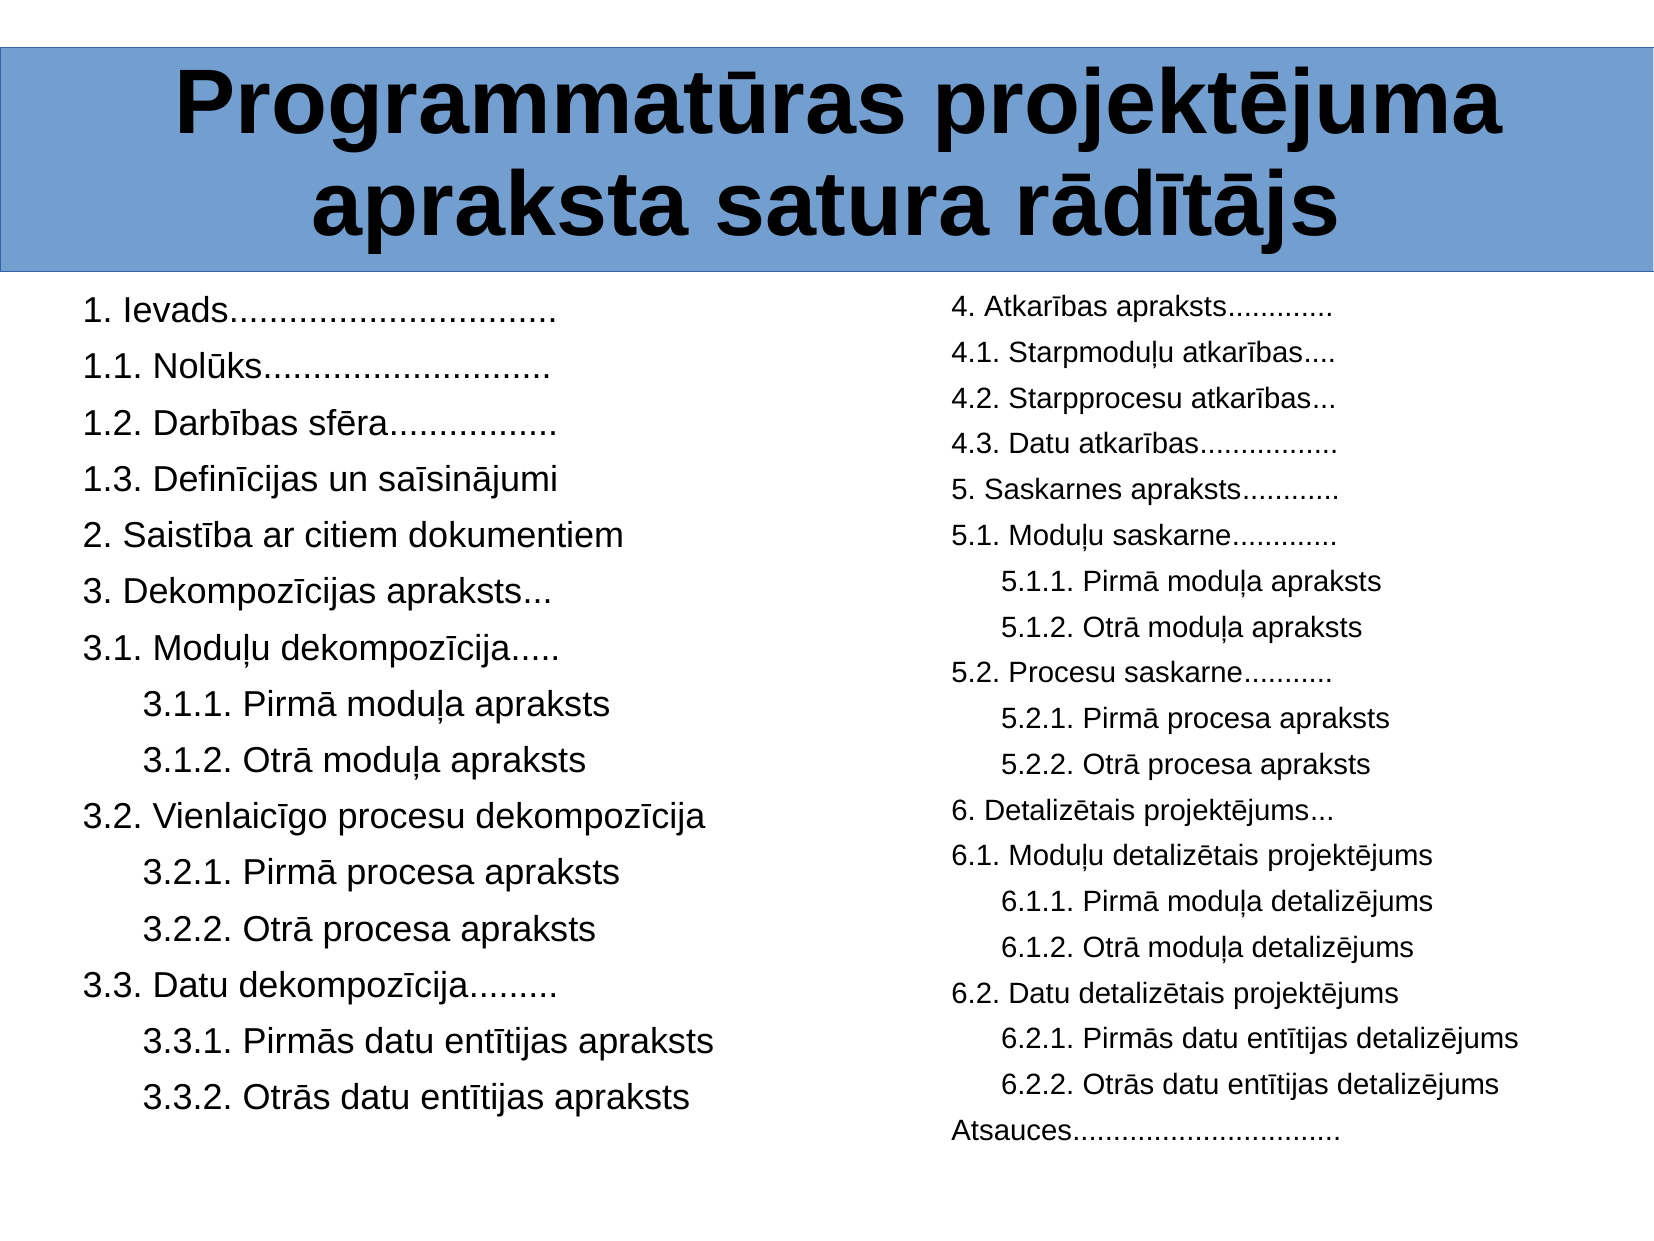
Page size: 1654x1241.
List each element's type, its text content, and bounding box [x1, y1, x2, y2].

list 4. Atkarības apraksts 4.1. Starpmoduļu atkarības 4.2. Starpprocesu atkarības 4.3. Datu atkarības 5. Saskarnes apraksts 5.1. Moduļu saskarne 5.1.1. Pirmā moduļa apraksts 5.1.2. Otrā moduļa apraksts 5.2. Procesu saskarne 5.2.1. Pirmā procesa apraksts 5.2.2. Otrā procesa apraksts 6. Detalizētais projektējums 6.1. Moduļu detalizētais projektējums 6.1.1. Pirmā moduļa detalizējums 6.1.2. Otrā moduļa detalizējums 6.2. Datu detalizētais projektējums 6.2.1. Pirmās datu entītijas detalizējums 6.2.2. Otrās datu entītijas detalizējums Atsauces [951, 290, 1654, 1170]
title Programmatūras projektējuma apraksta satura rādītājs [82, 49, 1571, 257]
text_box [0, 47, 1654, 272]
list 1. Ievads 1.1. Nolūks 1.2. Darbības sfēra 1.3. Definīcijas un saīsinājumi 2. Saistība ar citiem dokumentiem 3. Dekompozīcijas apraksts 3.1. Moduļu dekompozīcija 3.1.1. Pirmā moduļa apraksts 3.1.2. Otrā moduļa apraksts 3.2. Vienlaicīgo procesu dekompozīcija 3.2.1. Pirmā procesa apraksts 3.2.2. Otrā procesa apraksts 3.3. Datu dekompozīcija 3.3.1. Pirmās datu entītijas apraksts 3.3.2. Otrās datu entītijas apraksts [82, 290, 809, 1146]
